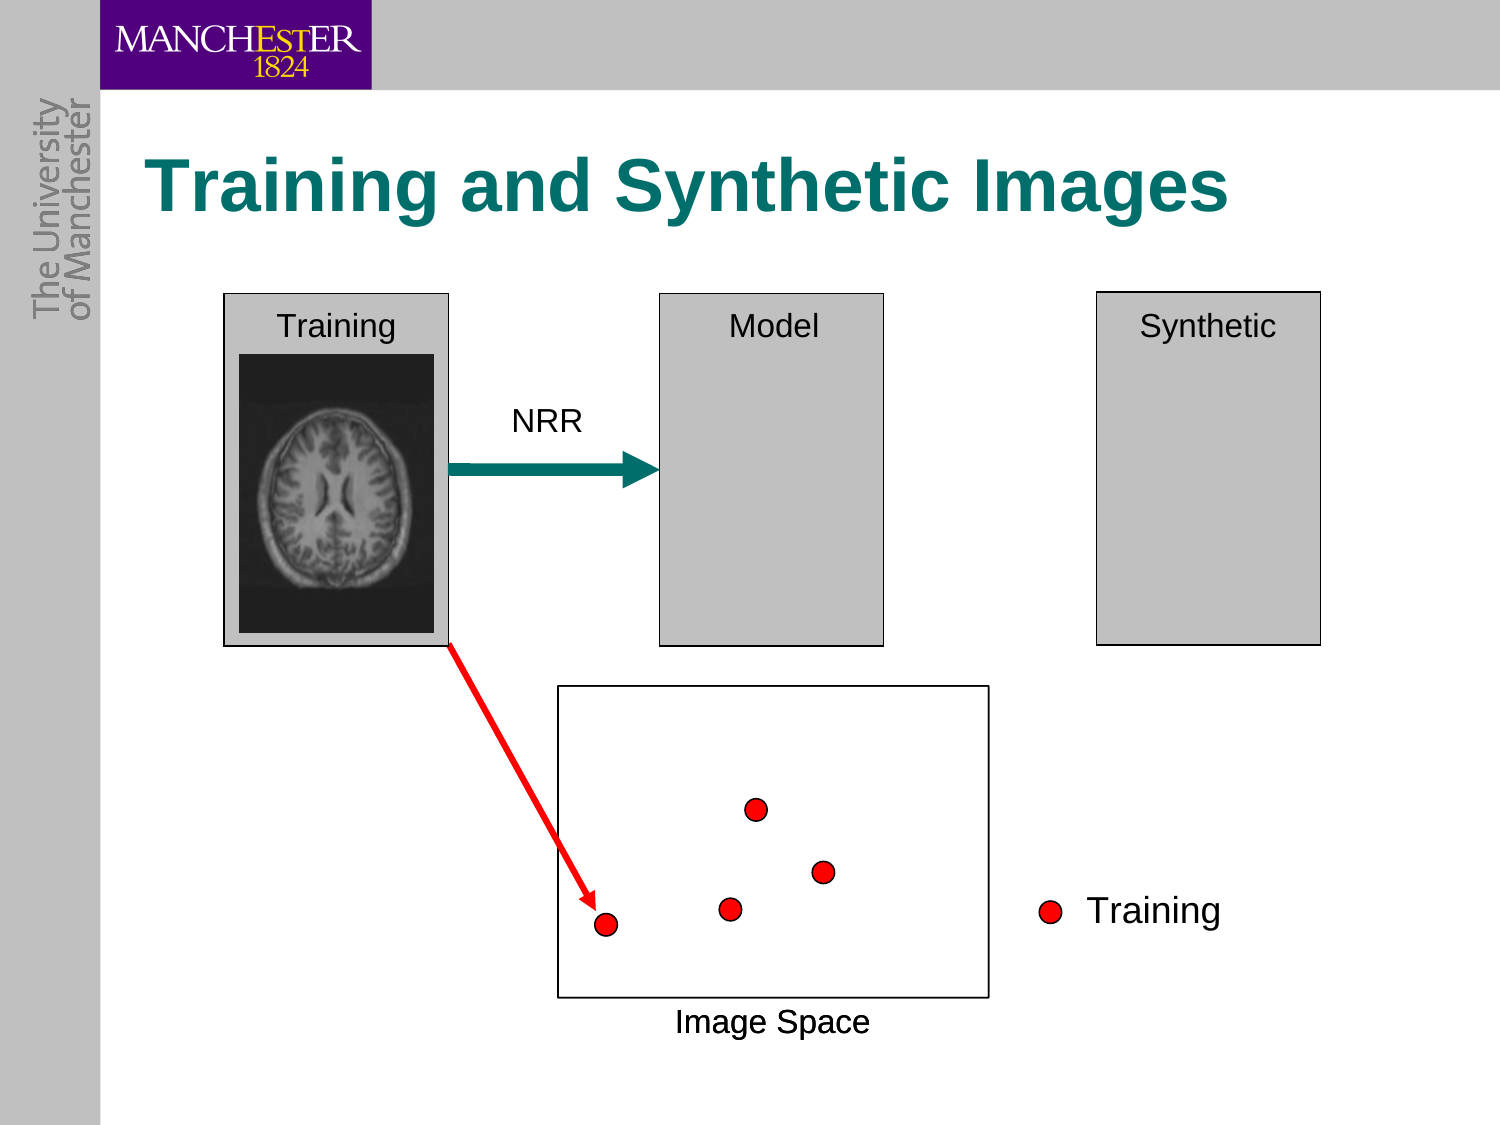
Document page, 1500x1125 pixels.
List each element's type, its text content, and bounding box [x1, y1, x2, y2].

picture [239, 354, 434, 633]
text_box Training [1071, 884, 1238, 940]
text_box NRR [496, 395, 599, 448]
text_box [744, 798, 768, 822]
picture [0, 0, 372, 320]
text_box [594, 913, 618, 937]
text_box [224, 293, 449, 647]
text_box Training [261, 299, 412, 353]
text_box Synthetic [1124, 299, 1292, 353]
title Training and Synthetic Images [129, 120, 1406, 251]
text_box [659, 293, 884, 647]
text_box [719, 898, 742, 921]
text_box [1039, 901, 1062, 924]
text_box Image Space [660, 995, 887, 1049]
text_box [1096, 291, 1321, 645]
text_box [812, 861, 835, 884]
text_box Model [714, 299, 835, 353]
